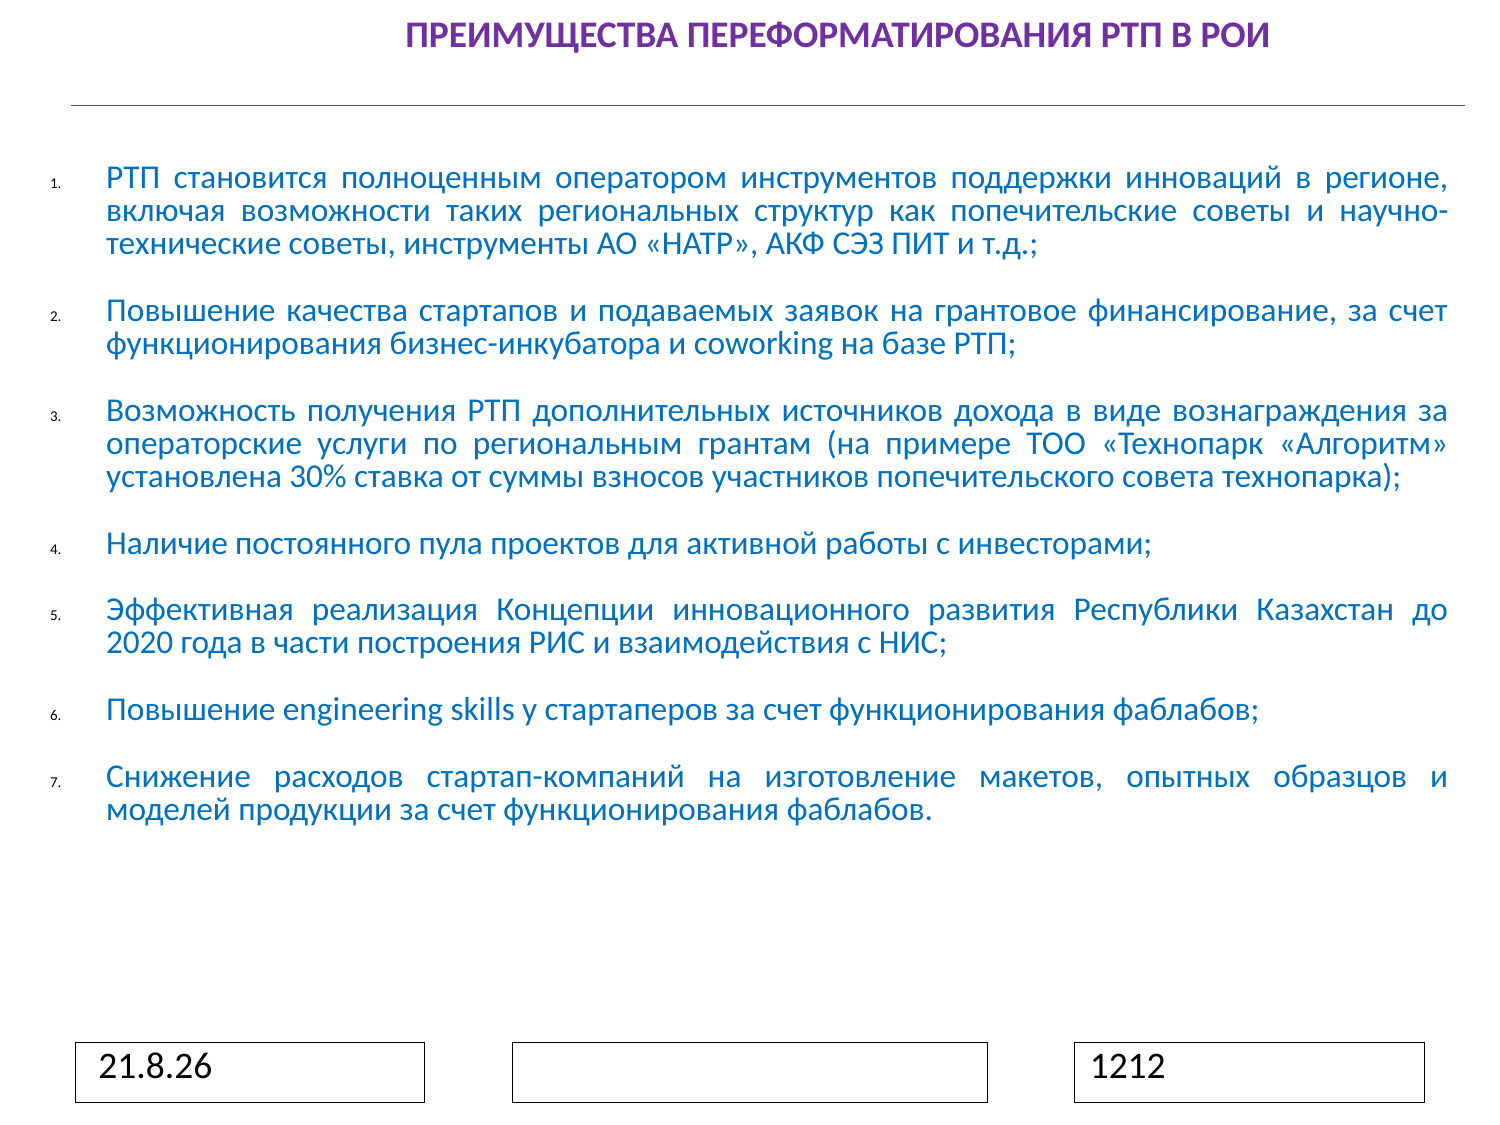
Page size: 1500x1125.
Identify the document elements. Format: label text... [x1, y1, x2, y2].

text_box РТП становится полноценным оператором инструментов поддержки инноваций в регионе, включая возможности таких региональных структур как попечительские советы и научно-технические советы, инструменты АО «НАТР», АКФ СЭЗ ПИТ и т.д.; Повышение качества стартапов и подаваемых заявок на грантовое финансирование, за счет функционирования бизнес-инкубатора и coworking на базе РТП; Возможность получения РТП дополнительных источников дохода в виде вознаграждения за операторские услуги по региональным грантам (на примере ТОО «Технопарк «Алгоритм» установлена 30% ставка от суммы взносов участников попечительского совета технопарка); Наличие постоянного пула проектов для активной работы с инвесторами; Эффективная реализация Концепции инновационного развития Республики Казахстан до 2020 года в части построения РИС и взаимодействия с НИС; Повышение engineering skills у стартаперов за счет функционирования фаблабов; Снижение расходов стартап-компаний на изготовление макетов, опытных образцов и моделей продукции за счет функционирования фаблабов. [35, 156, 1465, 1020]
slide_number 66 [1074, 1042, 1425, 1103]
text_box ПРЕИМУЩЕСТВА ПЕРЕФОРМАТИРОВАНИЯ РТП В РОИ [129, 11, 1500, 73]
